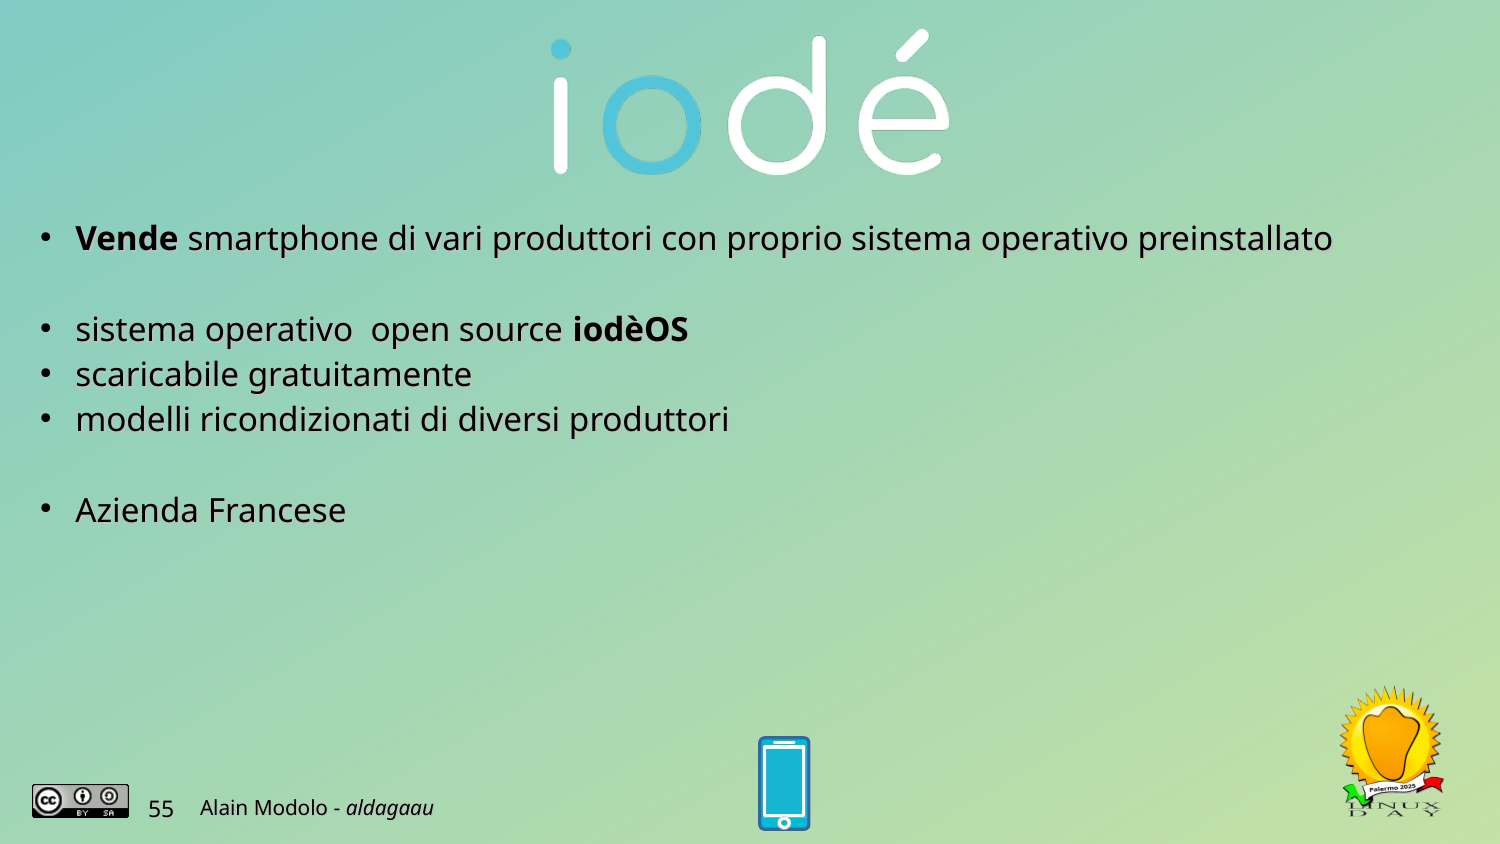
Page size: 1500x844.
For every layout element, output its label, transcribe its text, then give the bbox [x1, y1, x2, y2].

picture [551, 29, 949, 175]
picture [32, 784, 129, 818]
text_box Vende smartphone di vari produttori con proprio sistema operativo preinstallato sistema operativo open source iodèOS scaricabile gratuitamente modelli ricondizionati di diversi produttori Azienda Francese [25, 207, 1475, 644]
picture [1233, 670, 1500, 844]
text_box [759, 737, 809, 830]
